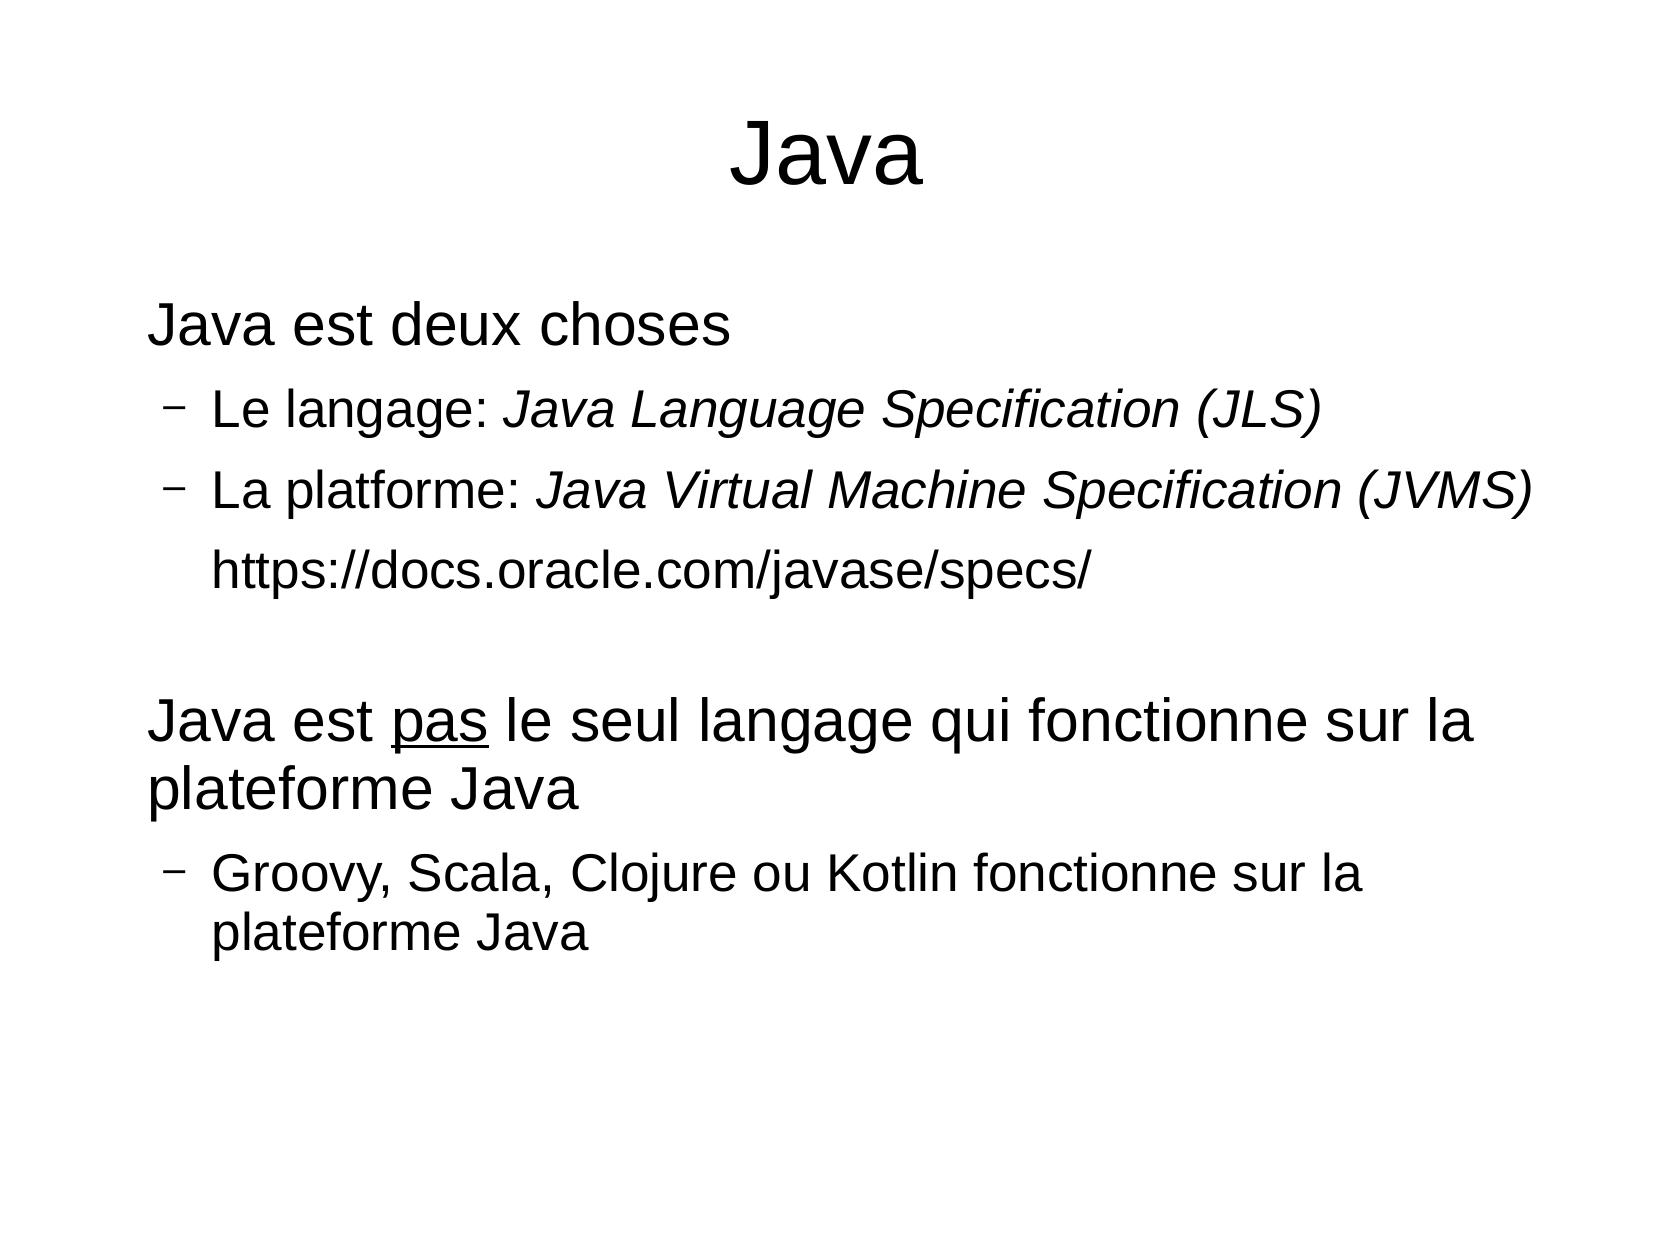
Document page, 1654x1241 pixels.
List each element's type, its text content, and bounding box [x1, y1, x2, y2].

title Java [82, 49, 1571, 257]
list Java est deux choses Le langage: Java Language Specification (JLS) La platforme: Java Virtual Machine Specification (JVMS) https://docs.oracle.com/javase/specs/ Java est pas le seul langage qui fonctionne sur la plateforme Java Groovy, Scala, Clojure ou Kotlin fonctionne sur la plateforme Java [82, 290, 1571, 1010]
